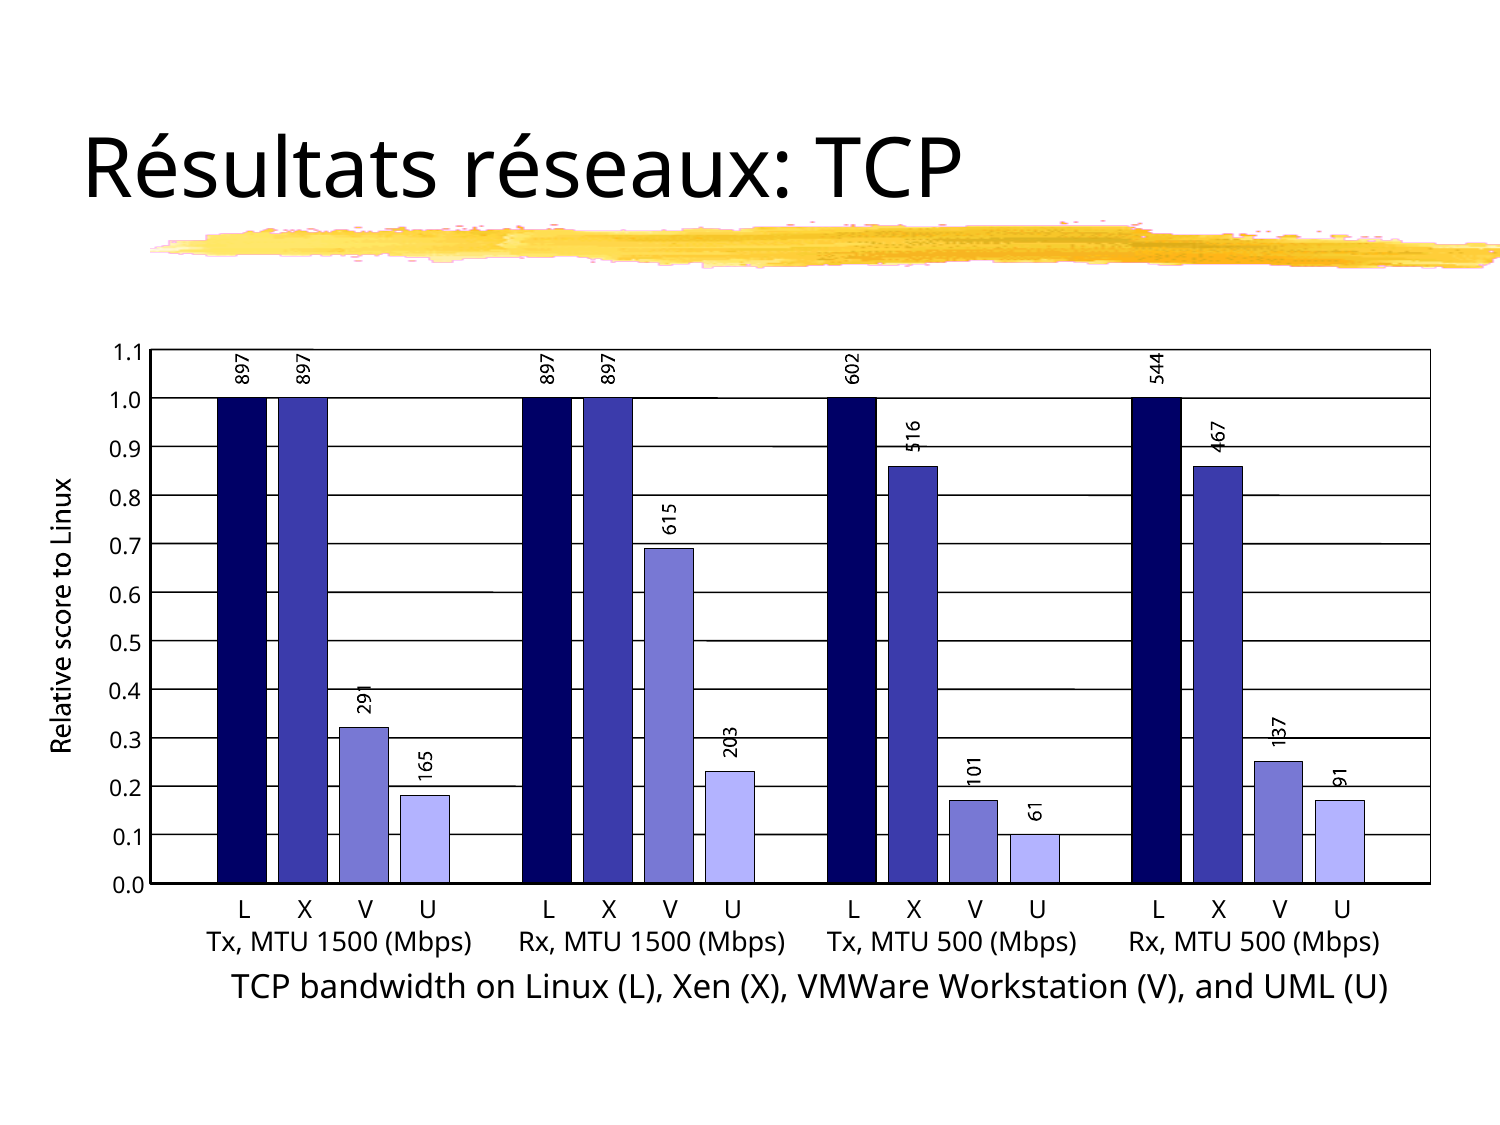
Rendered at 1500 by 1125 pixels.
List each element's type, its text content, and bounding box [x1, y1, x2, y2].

text_box [949, 800, 998, 882]
text_box [967, 780, 981, 786]
text_box [966, 766, 981, 776]
text_box [235, 364, 250, 374]
text_box [540, 375, 555, 384]
text_box U [723, 892, 742, 923]
text_box [1332, 770, 1347, 775]
text_box X [601, 892, 619, 923]
text_box 1.1 [112, 335, 145, 364]
text_box [1272, 741, 1286, 747]
text_box L [1151, 892, 1166, 923]
text_box [1149, 375, 1164, 384]
text_box [235, 353, 249, 363]
text_box V [358, 892, 375, 923]
text_box [56, 687, 71, 691]
text_box [52, 568, 71, 578]
text_box [967, 759, 981, 764]
text_box 0.3 [109, 723, 142, 752]
text_box [601, 364, 615, 374]
text_box [55, 625, 71, 638]
text_box [55, 585, 71, 598]
text_box [845, 364, 860, 384]
text_box Tx, MTU 500 (Mbps) [826, 923, 1077, 956]
text_box [278, 397, 328, 882]
text_box [56, 493, 71, 507]
text_box [235, 375, 250, 384]
text_box 0.6 [108, 578, 141, 607]
text_box [723, 727, 737, 736]
text_box 0.4 [108, 675, 141, 703]
text_box [662, 504, 677, 513]
text_box [217, 397, 267, 882]
text_box [50, 532, 71, 544]
text_box [1193, 466, 1243, 882]
text_box 0.9 [108, 433, 141, 461]
text_box [418, 751, 433, 761]
text_box Tx, MTU 1500 (Mbps) [206, 923, 471, 956]
text_box Rx, MTU 1500 (Mbps) [518, 923, 786, 956]
text_box [56, 671, 71, 686]
text_box 0.7 [109, 530, 141, 558]
text_box [52, 693, 71, 702]
text_box [845, 353, 859, 363]
text_box [339, 727, 389, 882]
text_box [55, 599, 71, 607]
text_box 1.0 [108, 384, 141, 412]
text_box [1132, 397, 1181, 882]
text_box [827, 397, 877, 882]
text_box X [1211, 892, 1229, 923]
text_box U [1333, 892, 1352, 923]
text_box [905, 421, 920, 431]
text_box [705, 771, 755, 882]
text_box [644, 548, 694, 882]
text_box [583, 397, 633, 882]
title Résultats réseaux: TCP [66, 37, 1342, 225]
text_box [418, 761, 433, 772]
text_box [296, 375, 310, 384]
text_box [1027, 804, 1042, 809]
text_box [905, 443, 920, 452]
text_box V [663, 892, 680, 923]
text_box [540, 364, 555, 374]
text_box 0.5 [109, 626, 142, 655]
text_box 0.2 [109, 772, 141, 801]
text_box [1272, 717, 1286, 726]
text_box [662, 525, 677, 535]
text_box [55, 703, 71, 716]
text_box Rx, MTU 500 (Mbps) [1128, 923, 1381, 956]
text_box [296, 353, 310, 363]
text_box [601, 353, 615, 363]
text_box TCP bandwidth on Linux (L), Xen (X), VMWare Workstation (V), and UML (U) [230, 963, 1373, 1004]
text_box L [237, 892, 252, 923]
text_box V [967, 892, 985, 923]
text_box [55, 724, 71, 738]
text_box [56, 526, 71, 530]
text_box [888, 466, 938, 882]
text_box [905, 435, 920, 440]
text_box [55, 657, 71, 671]
text_box [601, 375, 615, 384]
picture [150, 215, 1500, 279]
text_box [1271, 728, 1286, 738]
text_box [1332, 777, 1347, 787]
text_box X [297, 892, 315, 923]
text_box [1210, 431, 1225, 453]
text_box X [906, 892, 924, 923]
text_box [540, 353, 554, 363]
text_box [1210, 421, 1225, 431]
text_box U [418, 892, 437, 923]
text_box [1010, 834, 1060, 882]
text_box [1149, 353, 1164, 374]
text_box [1315, 800, 1365, 882]
text_box [357, 686, 371, 692]
text_box [418, 775, 432, 781]
text_box U [1028, 892, 1047, 923]
text_box [56, 478, 71, 492]
text_box [55, 552, 71, 567]
text_box [55, 609, 71, 624]
text_box [1254, 761, 1303, 882]
text_box L [847, 892, 861, 923]
text_box L [542, 892, 557, 923]
text_box [49, 718, 71, 722]
text_box [357, 693, 372, 703]
text_box [662, 517, 676, 523]
text_box [1027, 811, 1042, 821]
text_box [55, 510, 71, 523]
text_box [296, 364, 310, 374]
text_box [723, 748, 737, 758]
text_box 0.1 [112, 821, 145, 849]
text_box 0.8 [108, 481, 141, 510]
text_box [400, 795, 450, 882]
text_box V [1272, 892, 1290, 923]
text_box [50, 738, 71, 752]
text_box 0.0 [112, 869, 145, 898]
text_box [55, 639, 71, 649]
text_box [357, 705, 371, 714]
text_box [522, 397, 572, 882]
text_box [723, 737, 737, 747]
